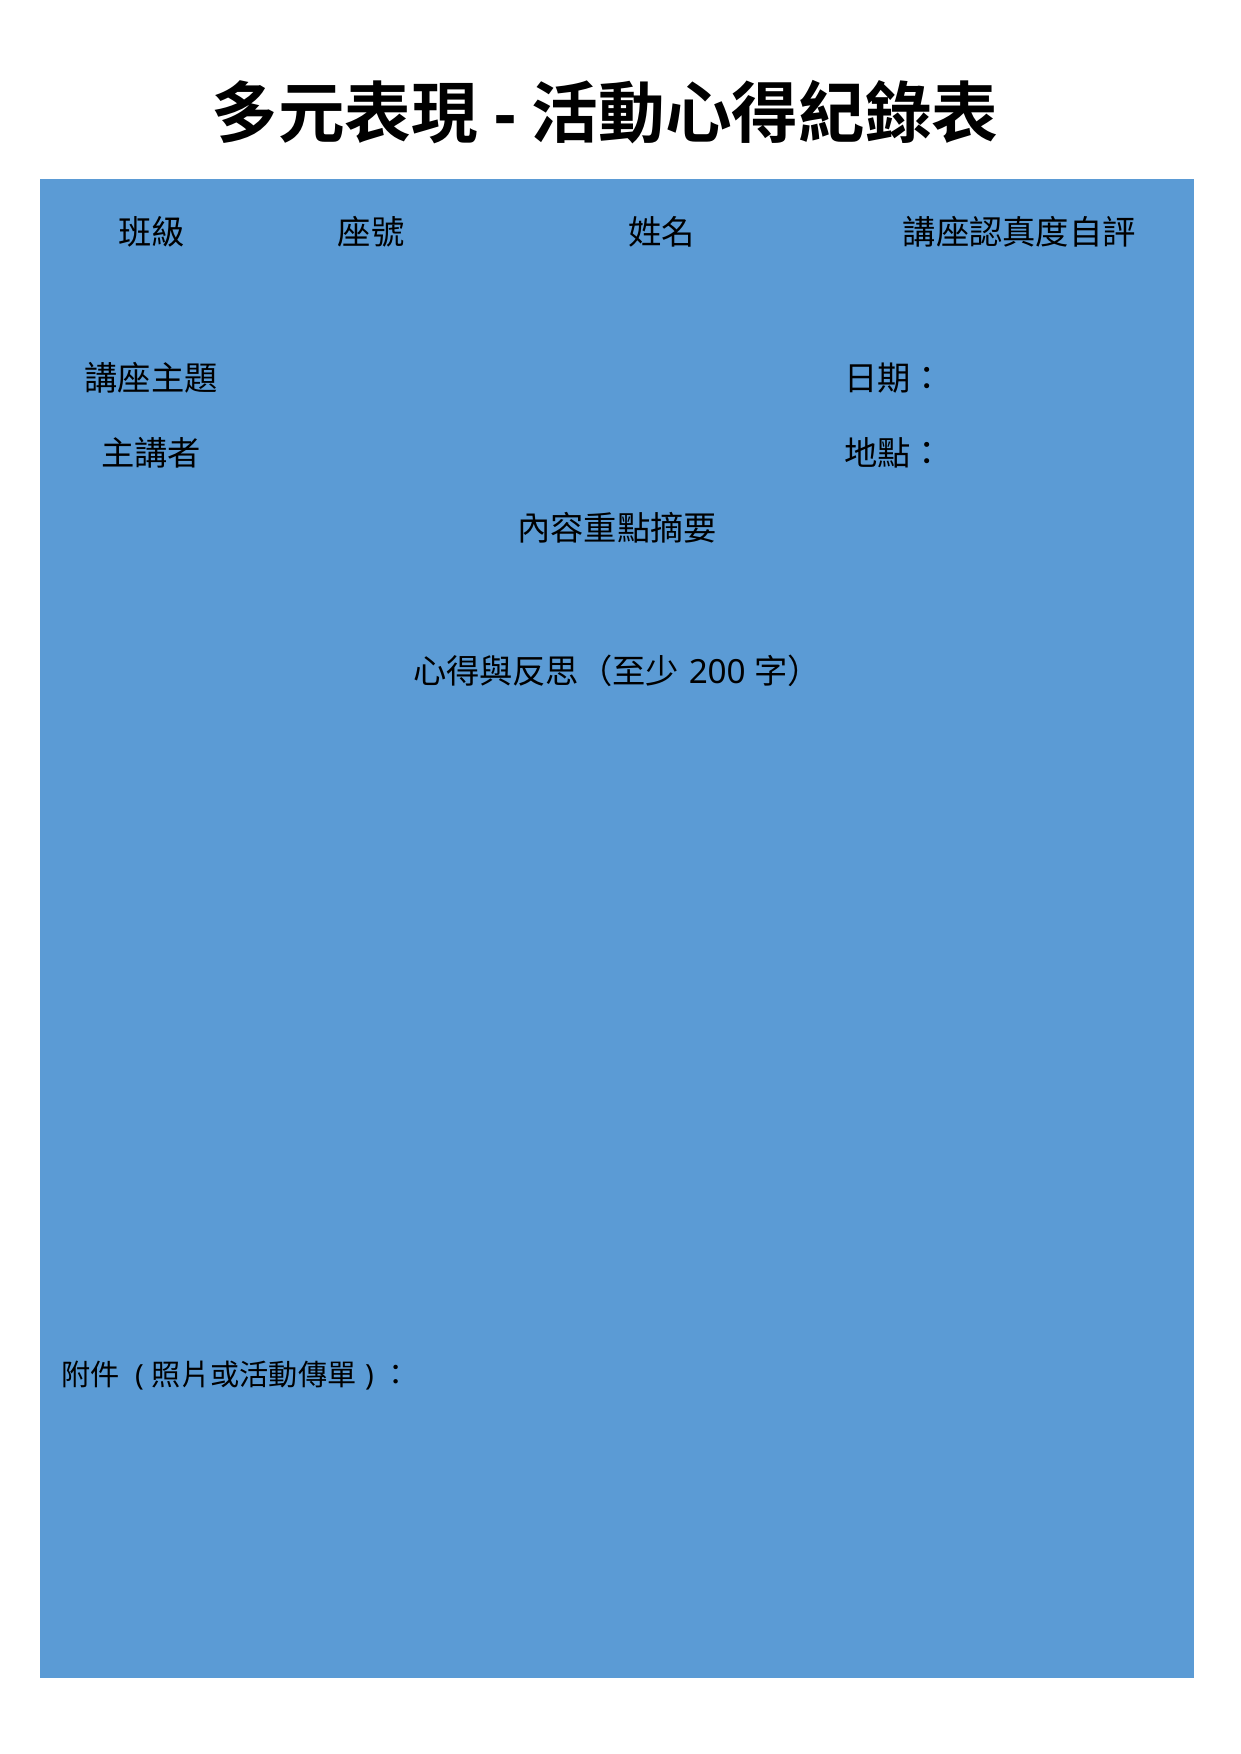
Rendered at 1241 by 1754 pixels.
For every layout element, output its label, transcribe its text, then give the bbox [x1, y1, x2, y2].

table_header 座號 [263, 179, 480, 254]
table_cell 講座主題 [40, 325, 263, 400]
table_cell 主講者 [40, 400, 263, 475]
text_box 多元表現-活動心得紀錄表 [73, 53, 1137, 179]
table_cell [40, 550, 1194, 618]
table_cell 日期： [844, 325, 1194, 400]
table_header 講座認真度自評 [844, 179, 1194, 254]
table_cell [263, 254, 480, 325]
table_cell [263, 400, 844, 475]
table_cell 地點： [844, 400, 1194, 475]
table_cell [40, 693, 1194, 1333]
table_cell [480, 254, 844, 325]
table_cell 附件 (照片或活動傳單)： [40, 1333, 1194, 1678]
table_cell 內容重點摘要 [40, 475, 1194, 550]
table_cell 心得與反思（至少200字） [40, 618, 1194, 693]
table_cell [40, 254, 263, 325]
table_header 姓名 [480, 179, 844, 254]
table_cell [263, 325, 844, 400]
table_cell [844, 254, 1194, 325]
table_header 班級 [40, 179, 263, 254]
